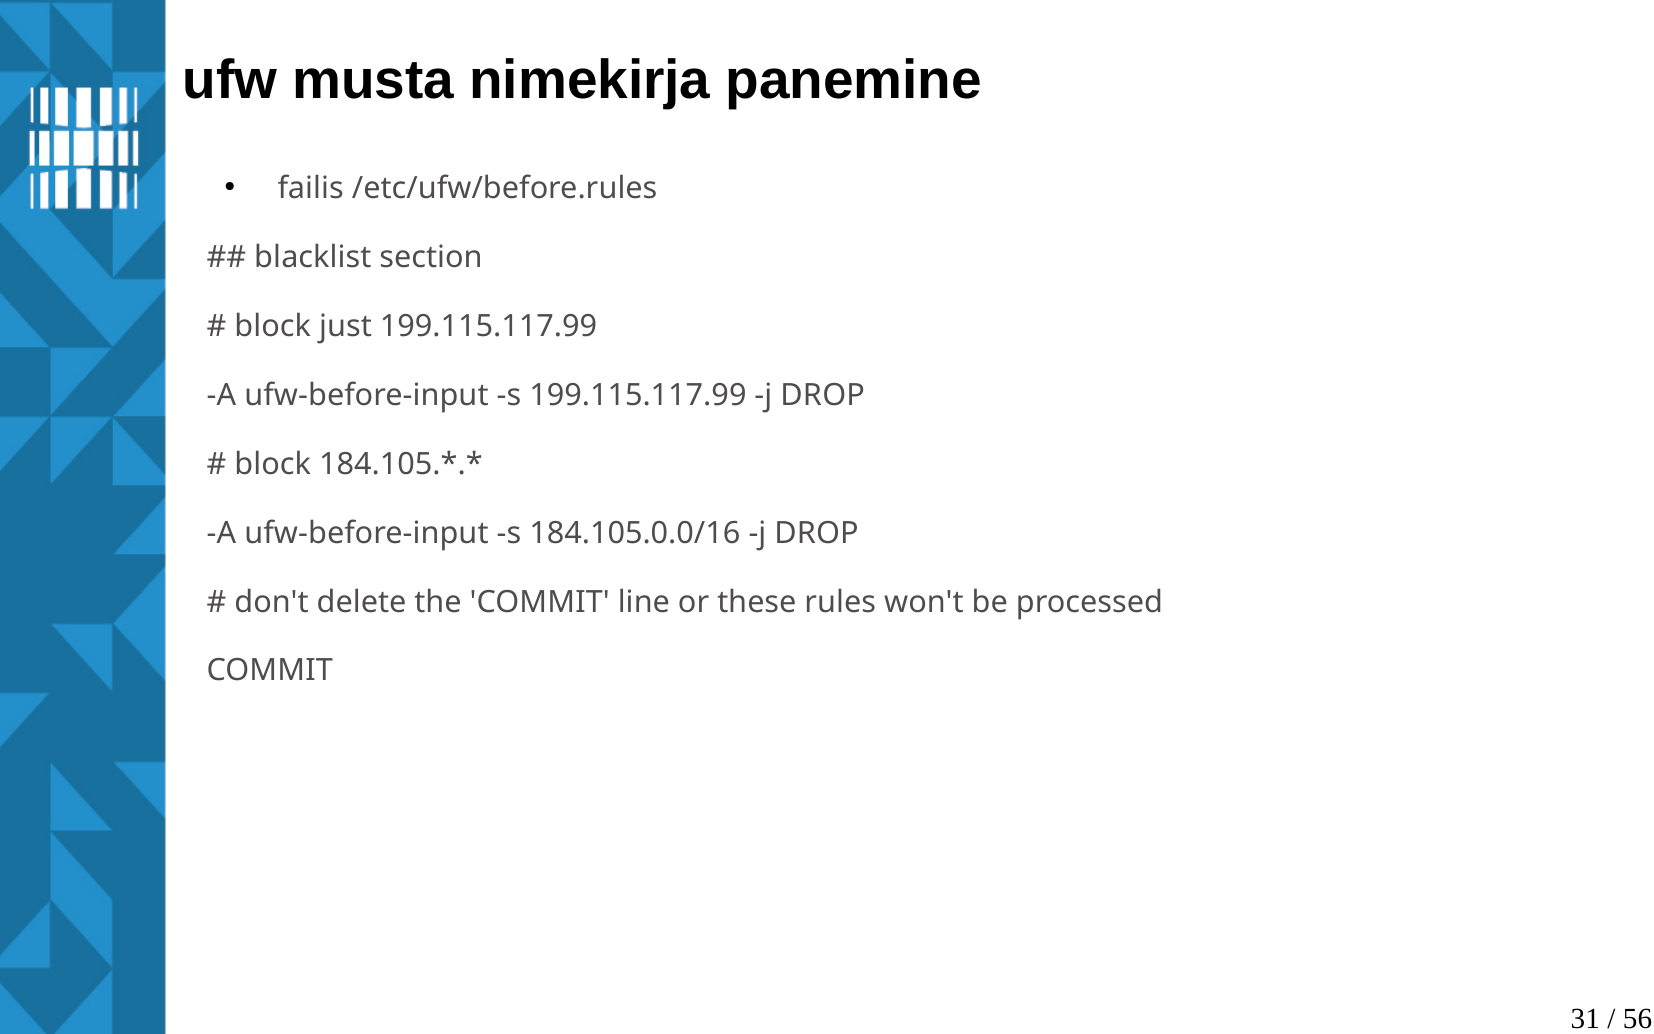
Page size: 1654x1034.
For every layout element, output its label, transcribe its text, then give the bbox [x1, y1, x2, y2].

title ufw musta nimekirja panemine [183, 28, 1595, 131]
list failis /etc/ufw/before.rules ## blacklist section # block just 199.115.117.99 -A ufw-before-input -s 199.115.117.99 -j DROP # block 184.105.*.* -A ufw-before-input -s 184.105.0.0/16 -j DROP # don't delete the 'COMMIT' line or these rules won't be processed COMMIT [206, 166, 1447, 756]
